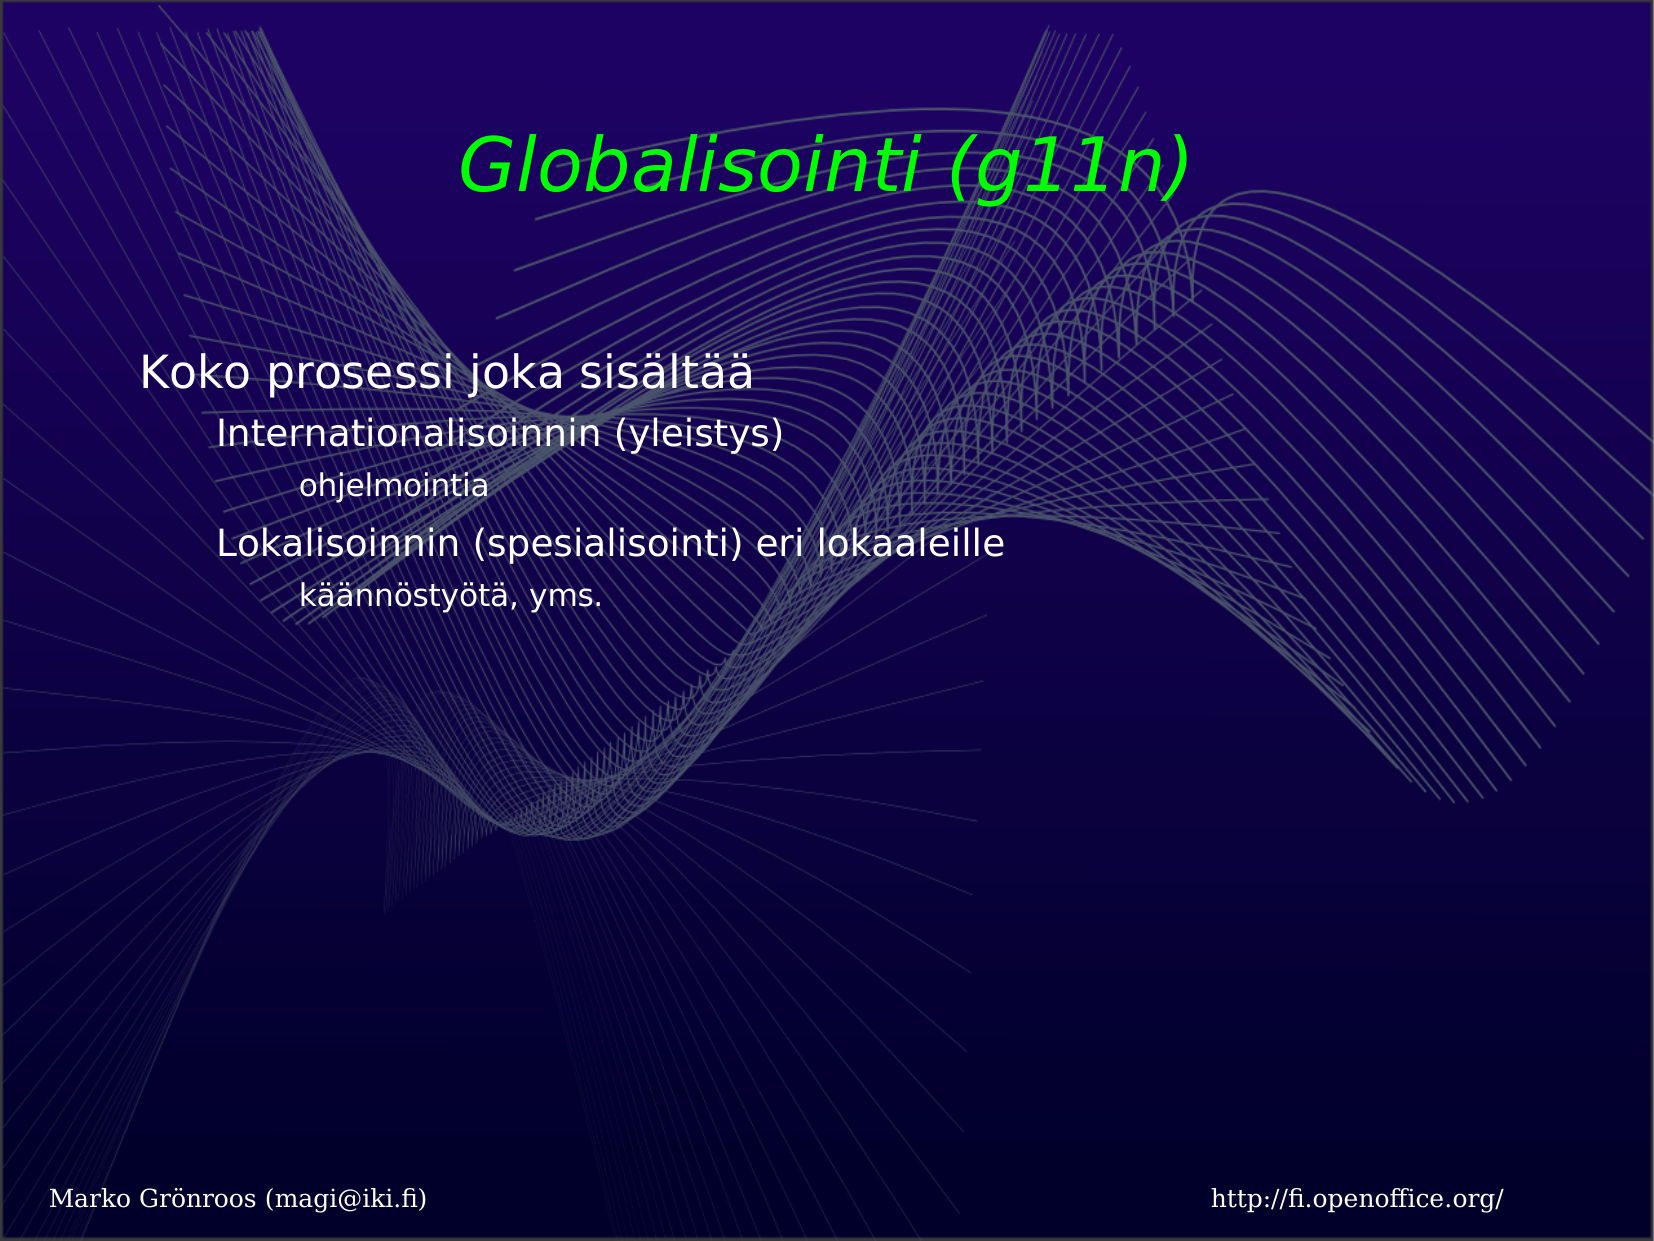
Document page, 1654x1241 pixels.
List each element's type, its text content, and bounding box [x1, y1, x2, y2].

picture [0, 0, 1654, 1241]
title Globalisointi (g11n) [121, 61, 1534, 269]
list Koko prosessi joka sisältää Internationalisoinnin (yleistys) ohjelmointia Lokalisoinnin (spesialisointi) eri lokaaleille käännöstyötä, yms. [121, 345, 1561, 1156]
